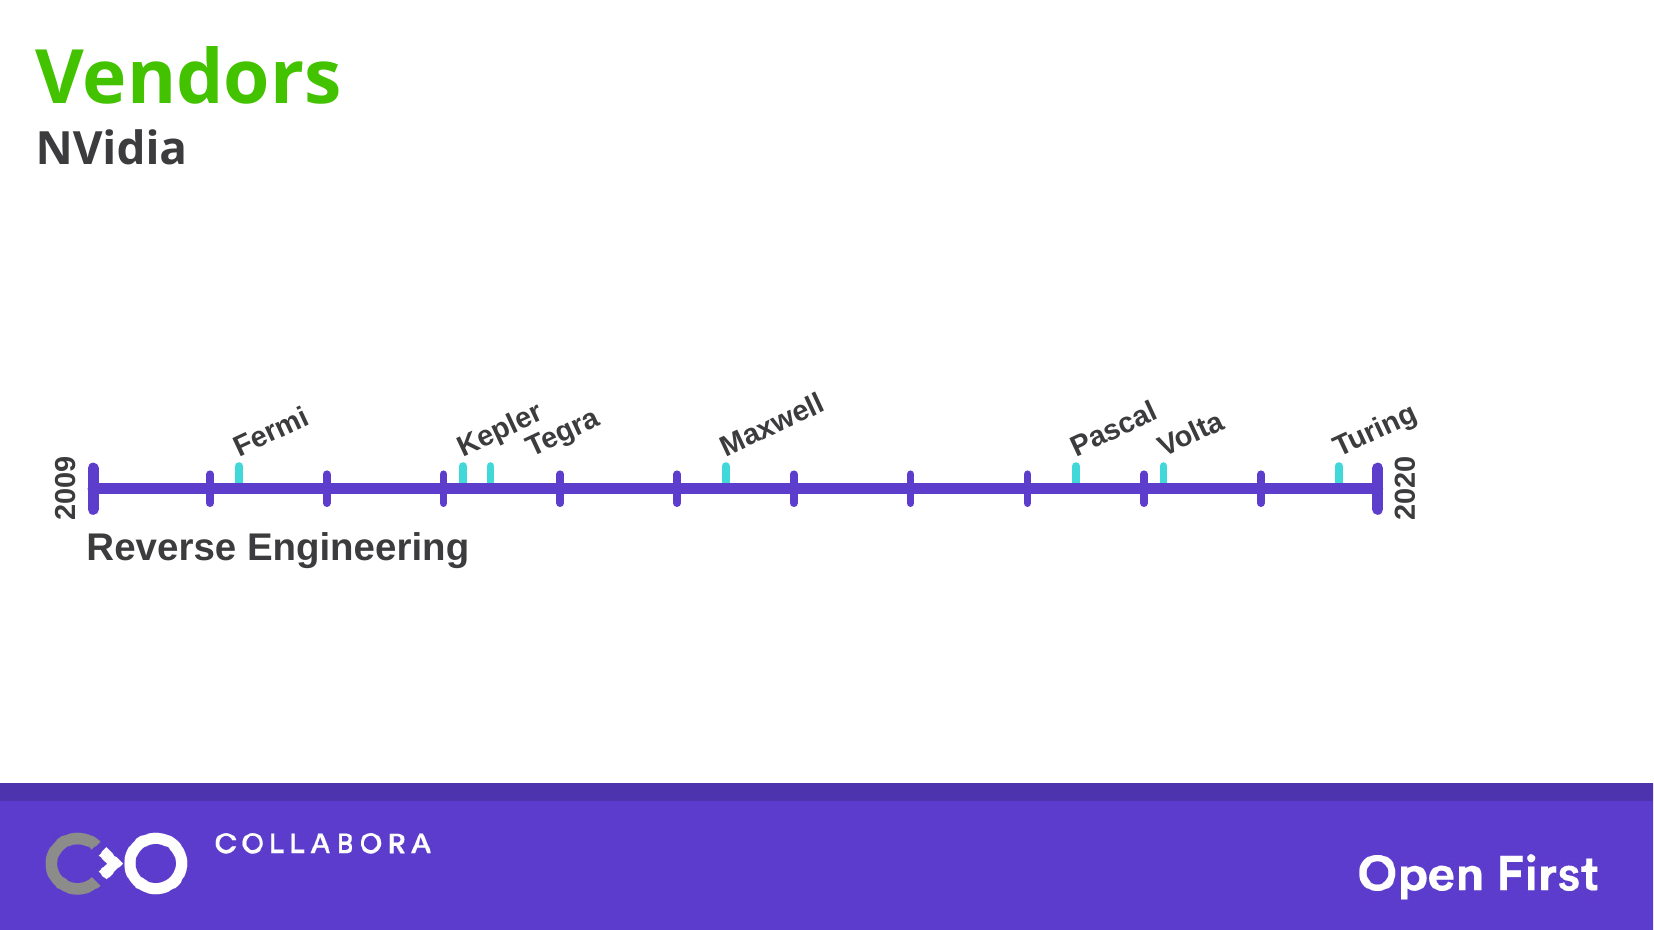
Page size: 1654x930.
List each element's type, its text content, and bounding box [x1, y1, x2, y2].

title Vendors NVidia [35, 28, 1608, 193]
picture [0, 0, 1654, 930]
